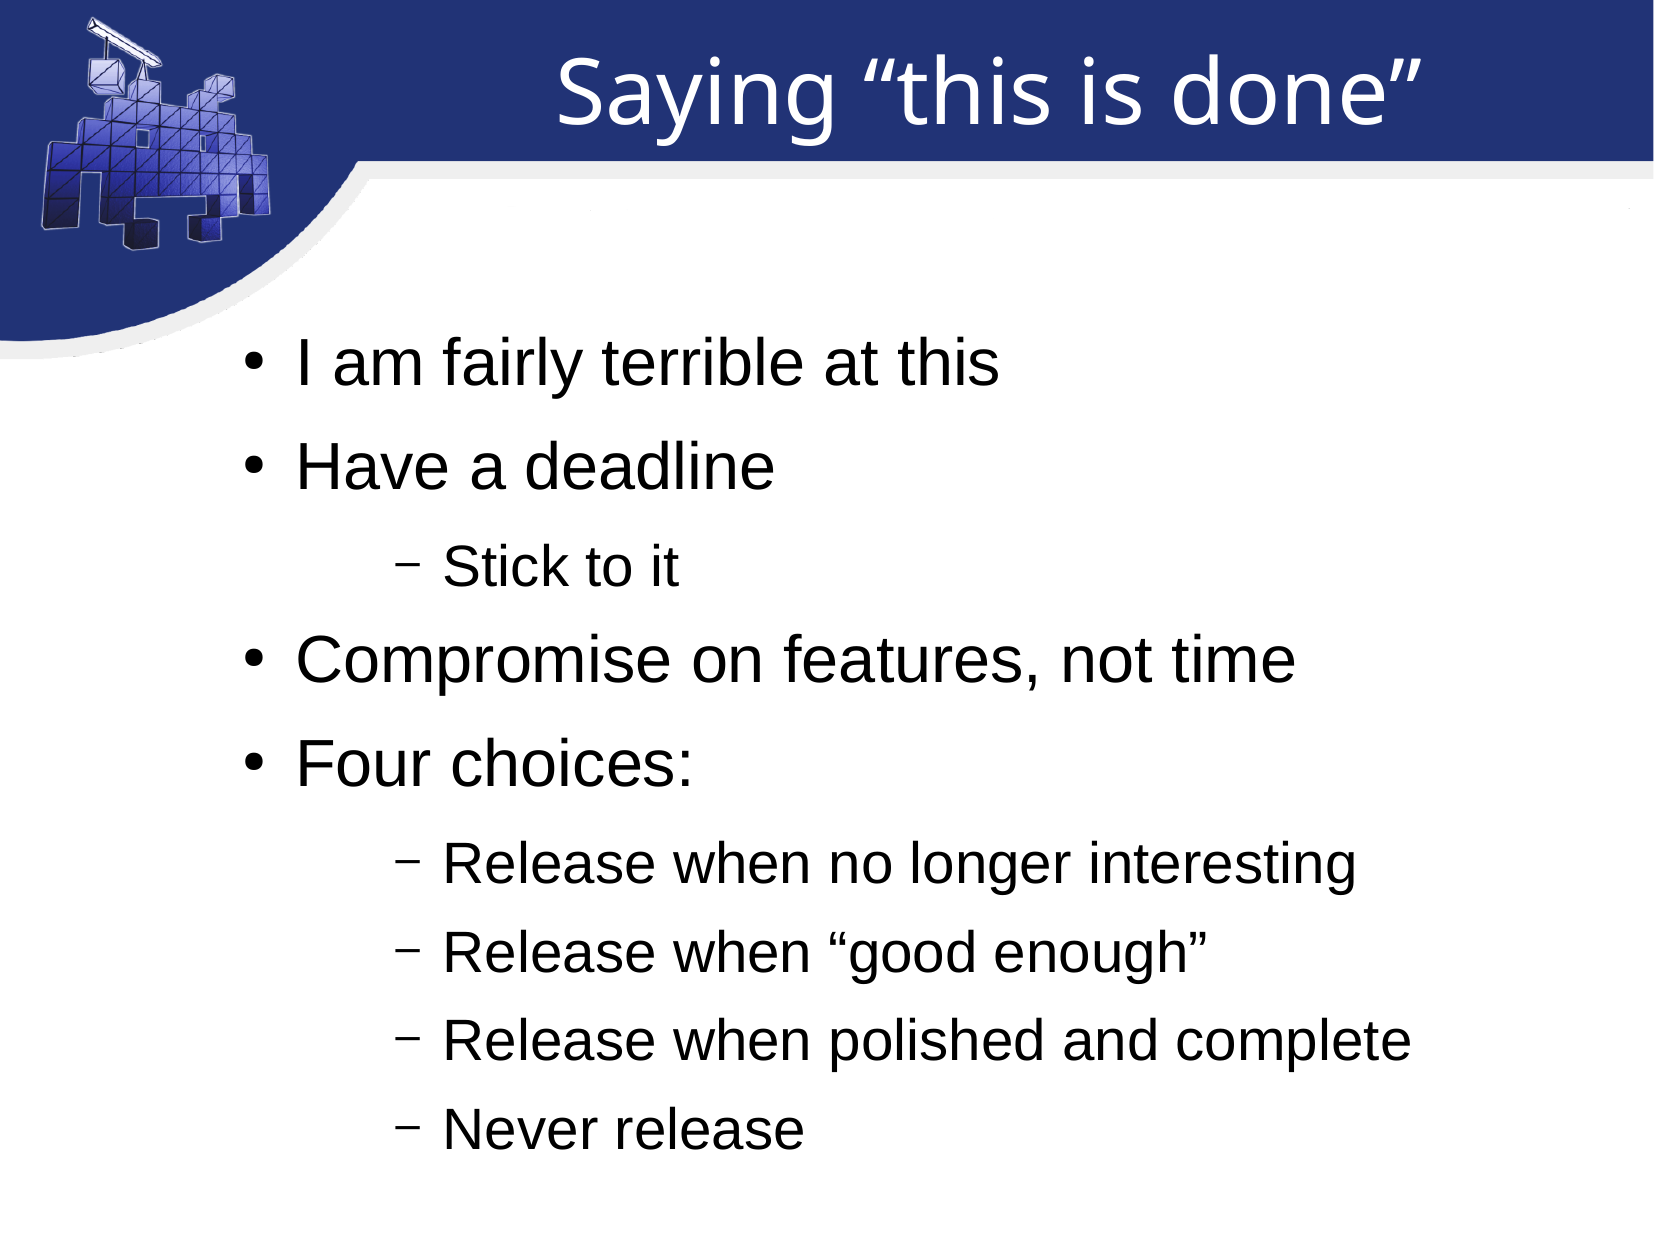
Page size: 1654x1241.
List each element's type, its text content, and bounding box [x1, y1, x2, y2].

title Saying “this is done” [354, 35, 1625, 142]
picture [0, 0, 1654, 443]
list I am fairly terrible at this Have a deadline Stick to it Compromise on features, not time Four choices: Release when no longer interesting Release when “good enough” Release when polished and complete Never release [206, 324, 1595, 1162]
